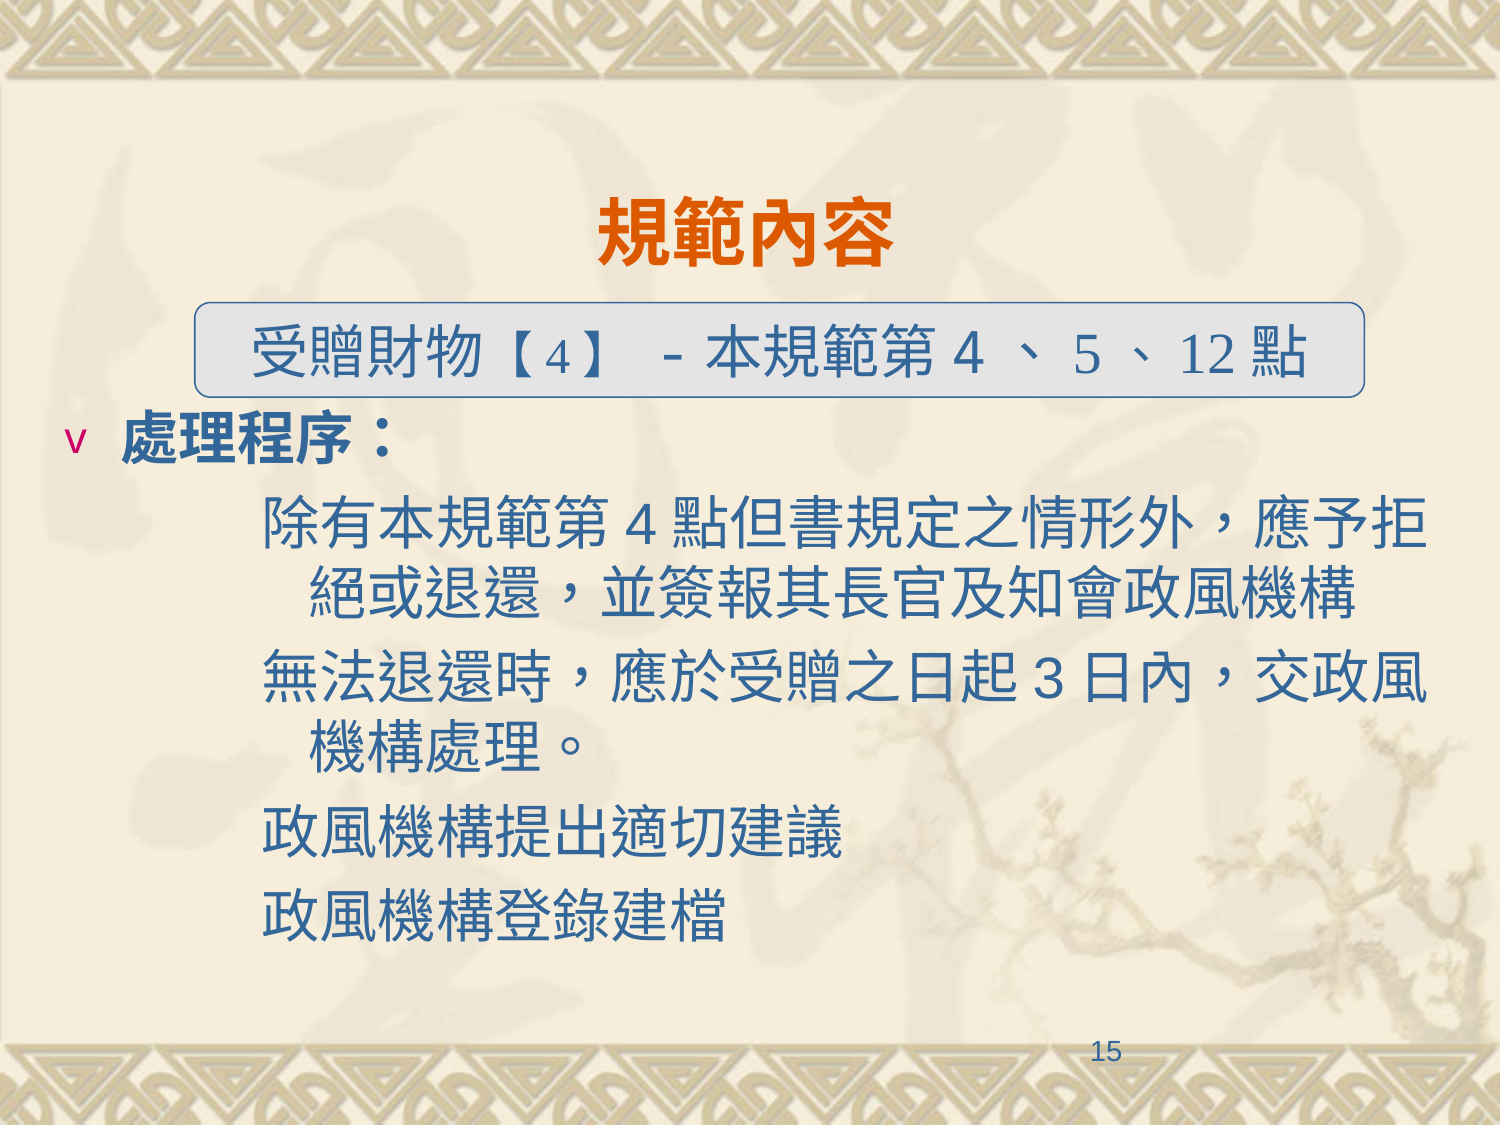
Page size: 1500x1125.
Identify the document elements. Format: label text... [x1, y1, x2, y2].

text_box 受贈財物【4】 -本規範第4、5、12點 [194, 302, 1365, 398]
list 處理程序： 除有本規範第4點但書規定之情形外，應予拒絕或退還，並簽報其長官及知會政風機構 無法退還時，應於受贈之日起3日內，交政風機構處理。 政風機構提出適切建議 政風機構登錄建檔 [49, 394, 1451, 1001]
title 規範內容 [466, 160, 1026, 300]
text_box [1074, 1024, 1451, 1103]
